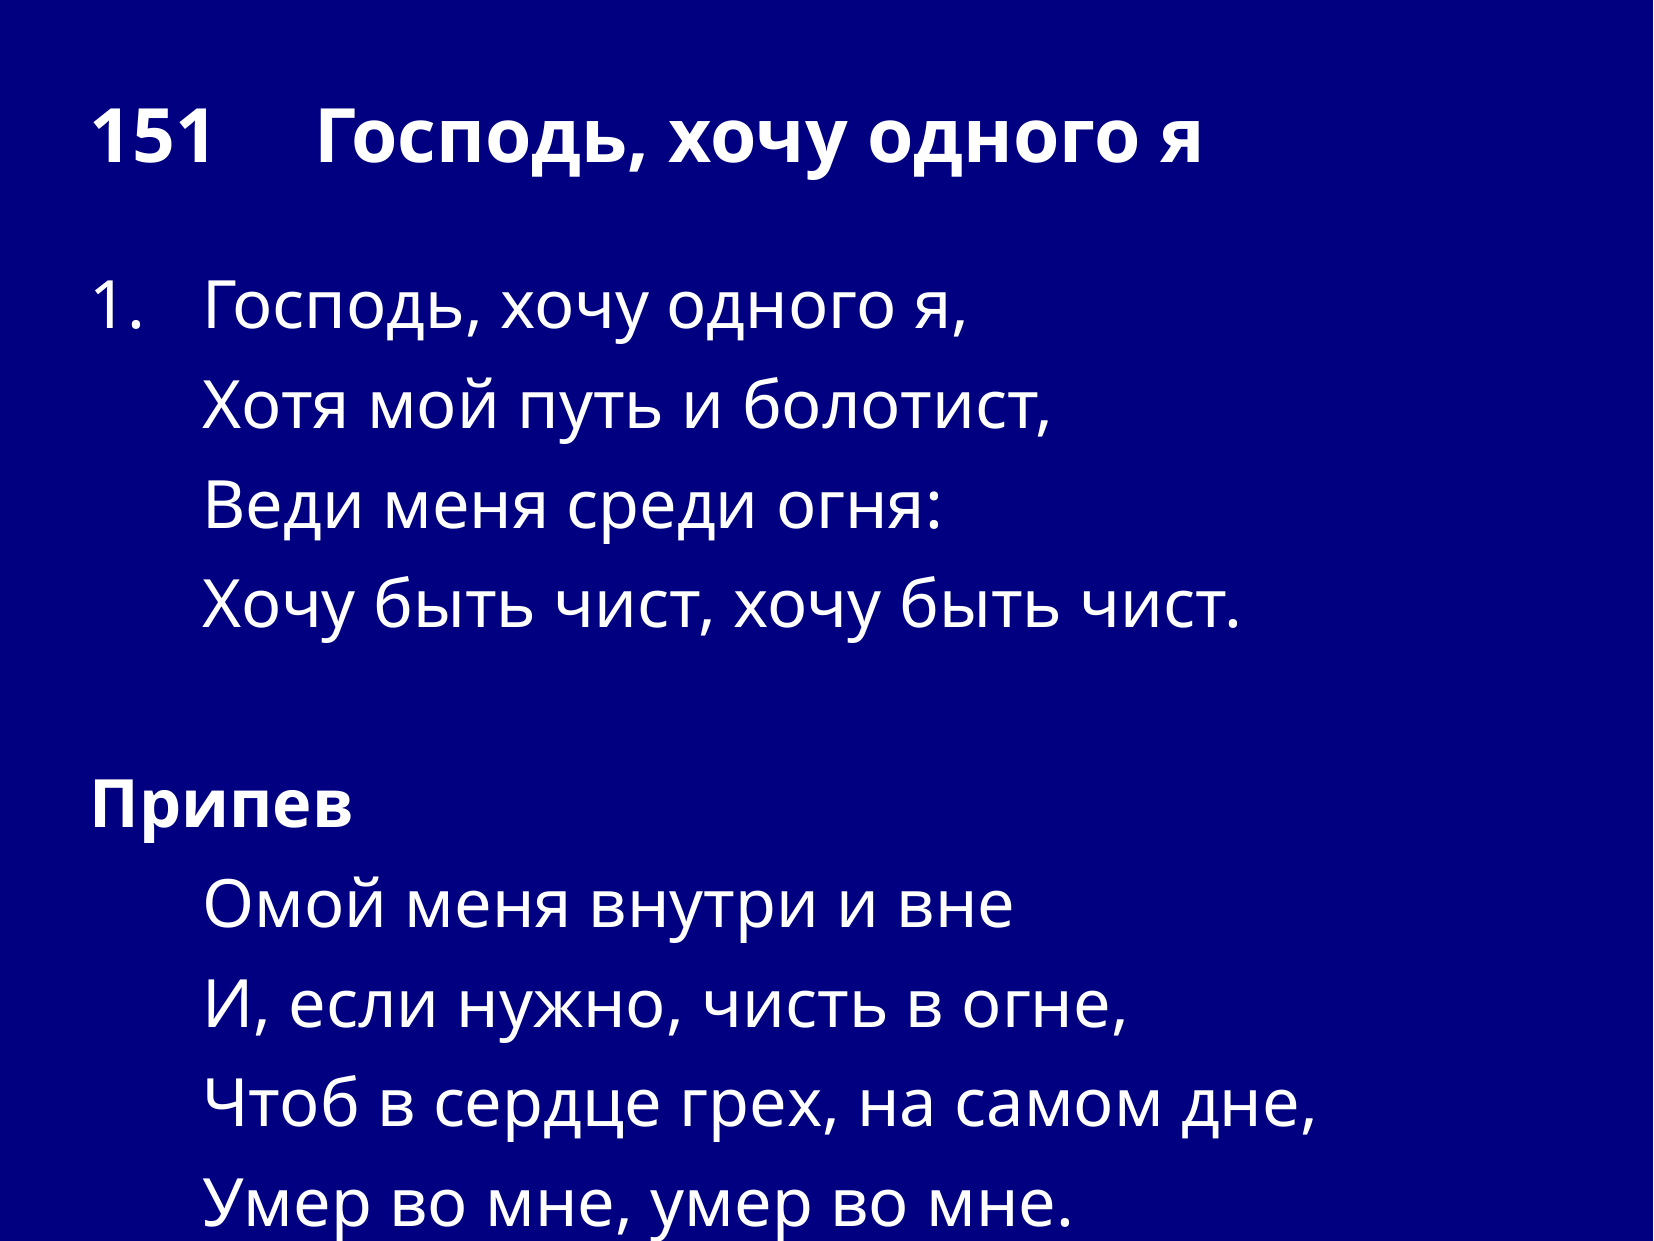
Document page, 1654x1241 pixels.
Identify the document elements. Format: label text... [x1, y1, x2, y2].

text_box 1. Господь, хочу одного я, Хотя мой путь и болотист, Веди меня среди огня: Хочу быть чист, хочу быть чист. Припев Омой меня внутри и вне И, если нужно, чисть в огне, Чтоб в сердце грех, на самом дне, Умер во мне, умер во мне. [75, 188, 1576, 1163]
text_box 151 Господь, хочу одного я [75, 75, 1576, 188]
